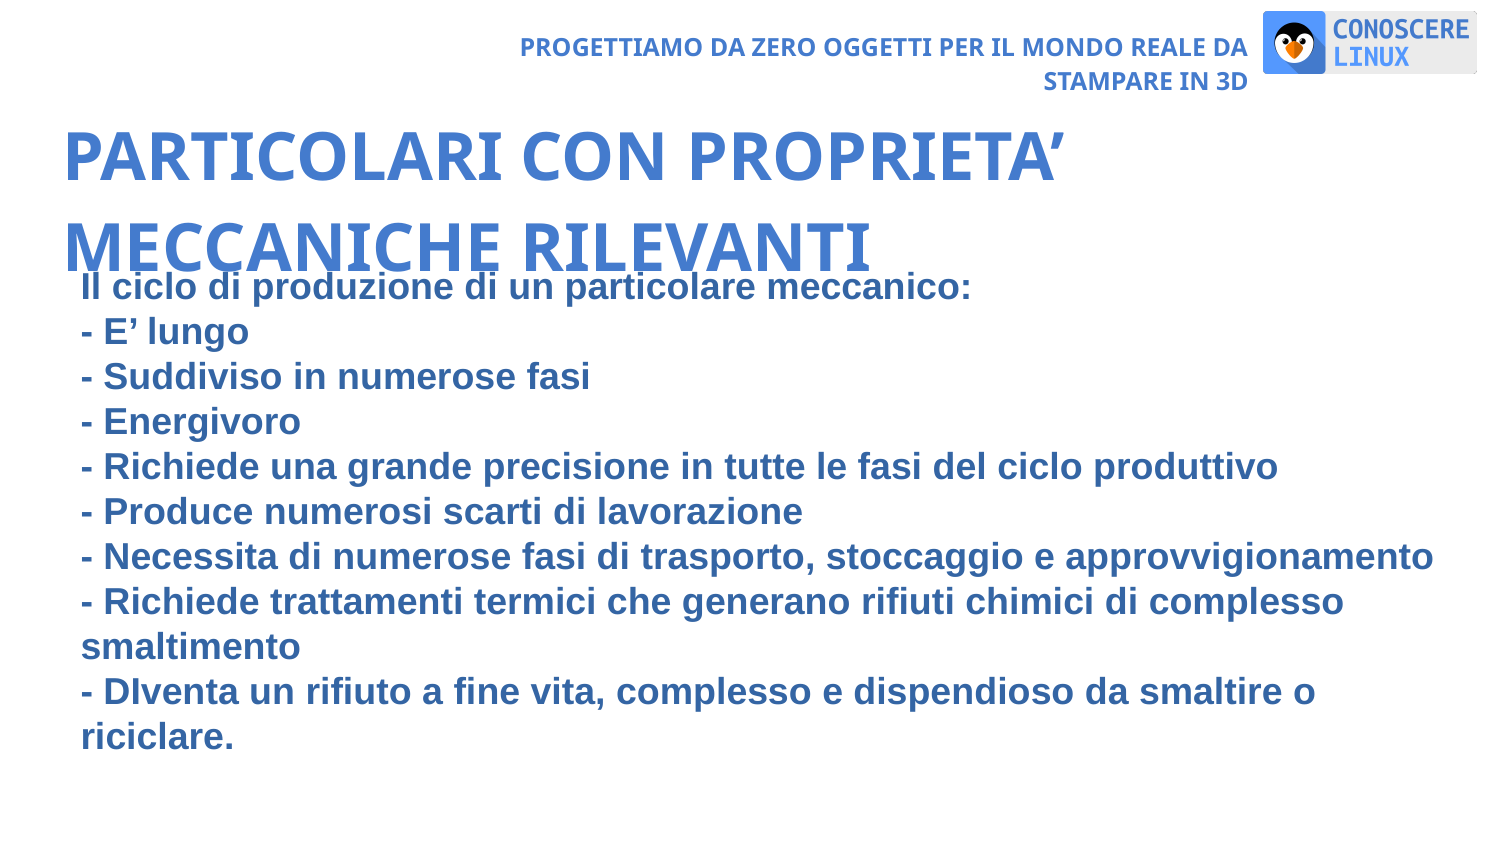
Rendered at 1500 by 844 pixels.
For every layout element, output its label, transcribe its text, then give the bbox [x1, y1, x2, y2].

title Il ciclo di produzione di un particolare meccanico: - E’ lungo - Suddiviso in numerose fasi - Energivoro - Richiede una grande precisione in tutte le fasi del ciclo produttivo - Produce numerosi scarti di lavorazione - Necessita di numerose fasi di trasporto, stoccaggio e approvvigionamento - Richiede trattamenti termici che generano rifiuti chimici di complesso smaltimento - DIventa un rifiuto a fine vita, complesso e dispendioso da smaltire o riciclare. [65, 700, 1484, 772]
text_box PROGETTIAMO DA ZERO OGGETTI PER IL MONDO REALE DA STAMPARE IN 3D [437, 21, 1264, 91]
text_box PARTICOLARI CON PROPRIETA’ MECCANICHE RILEVANTI [47, 102, 1437, 260]
picture [1263, 11, 1477, 74]
